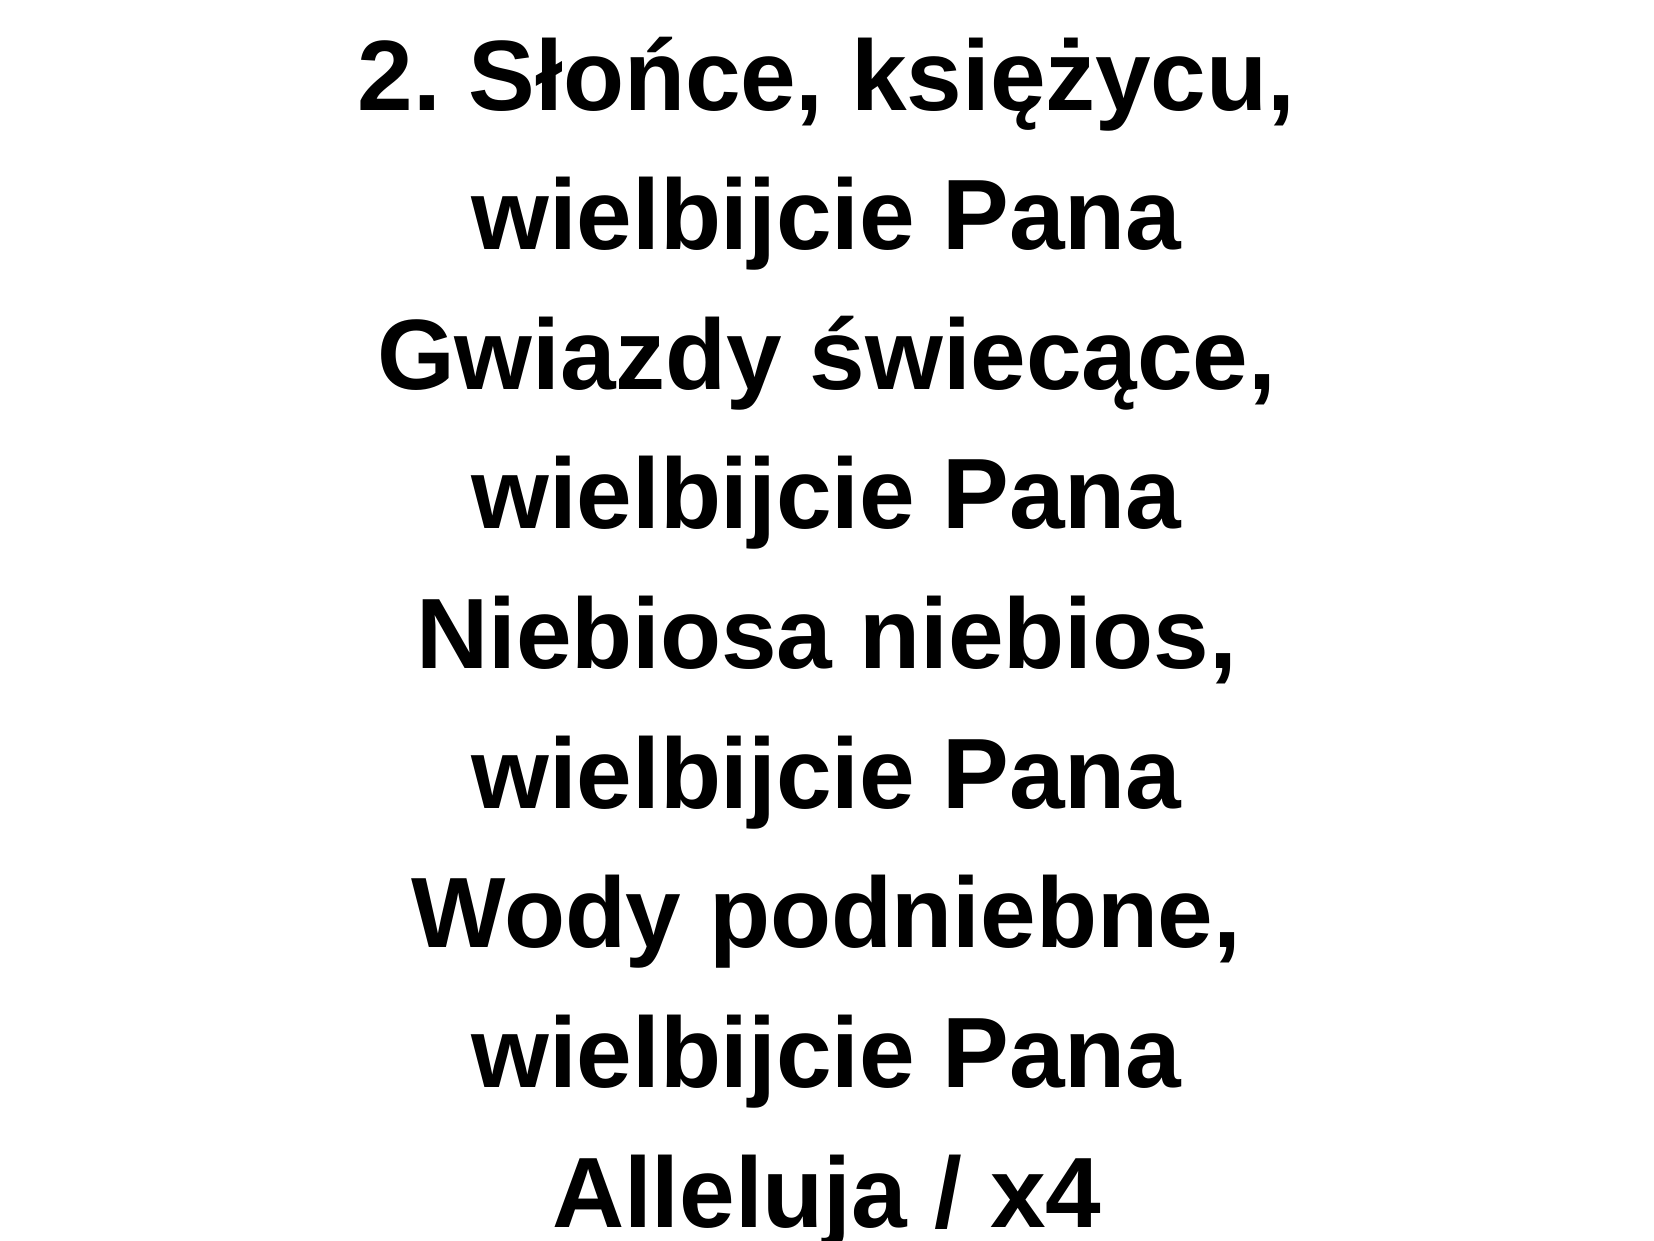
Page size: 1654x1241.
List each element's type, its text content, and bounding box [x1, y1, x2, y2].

subtitle 2. Słońce, księżycu, wielbijcie Pana Gwiazdy świecące, wielbijcie Pana Niebiosa niebios, wielbijcie Pana Wody podniebne, wielbijcie Pana Alleluja / x4 [0, 0, 1654, 1241]
